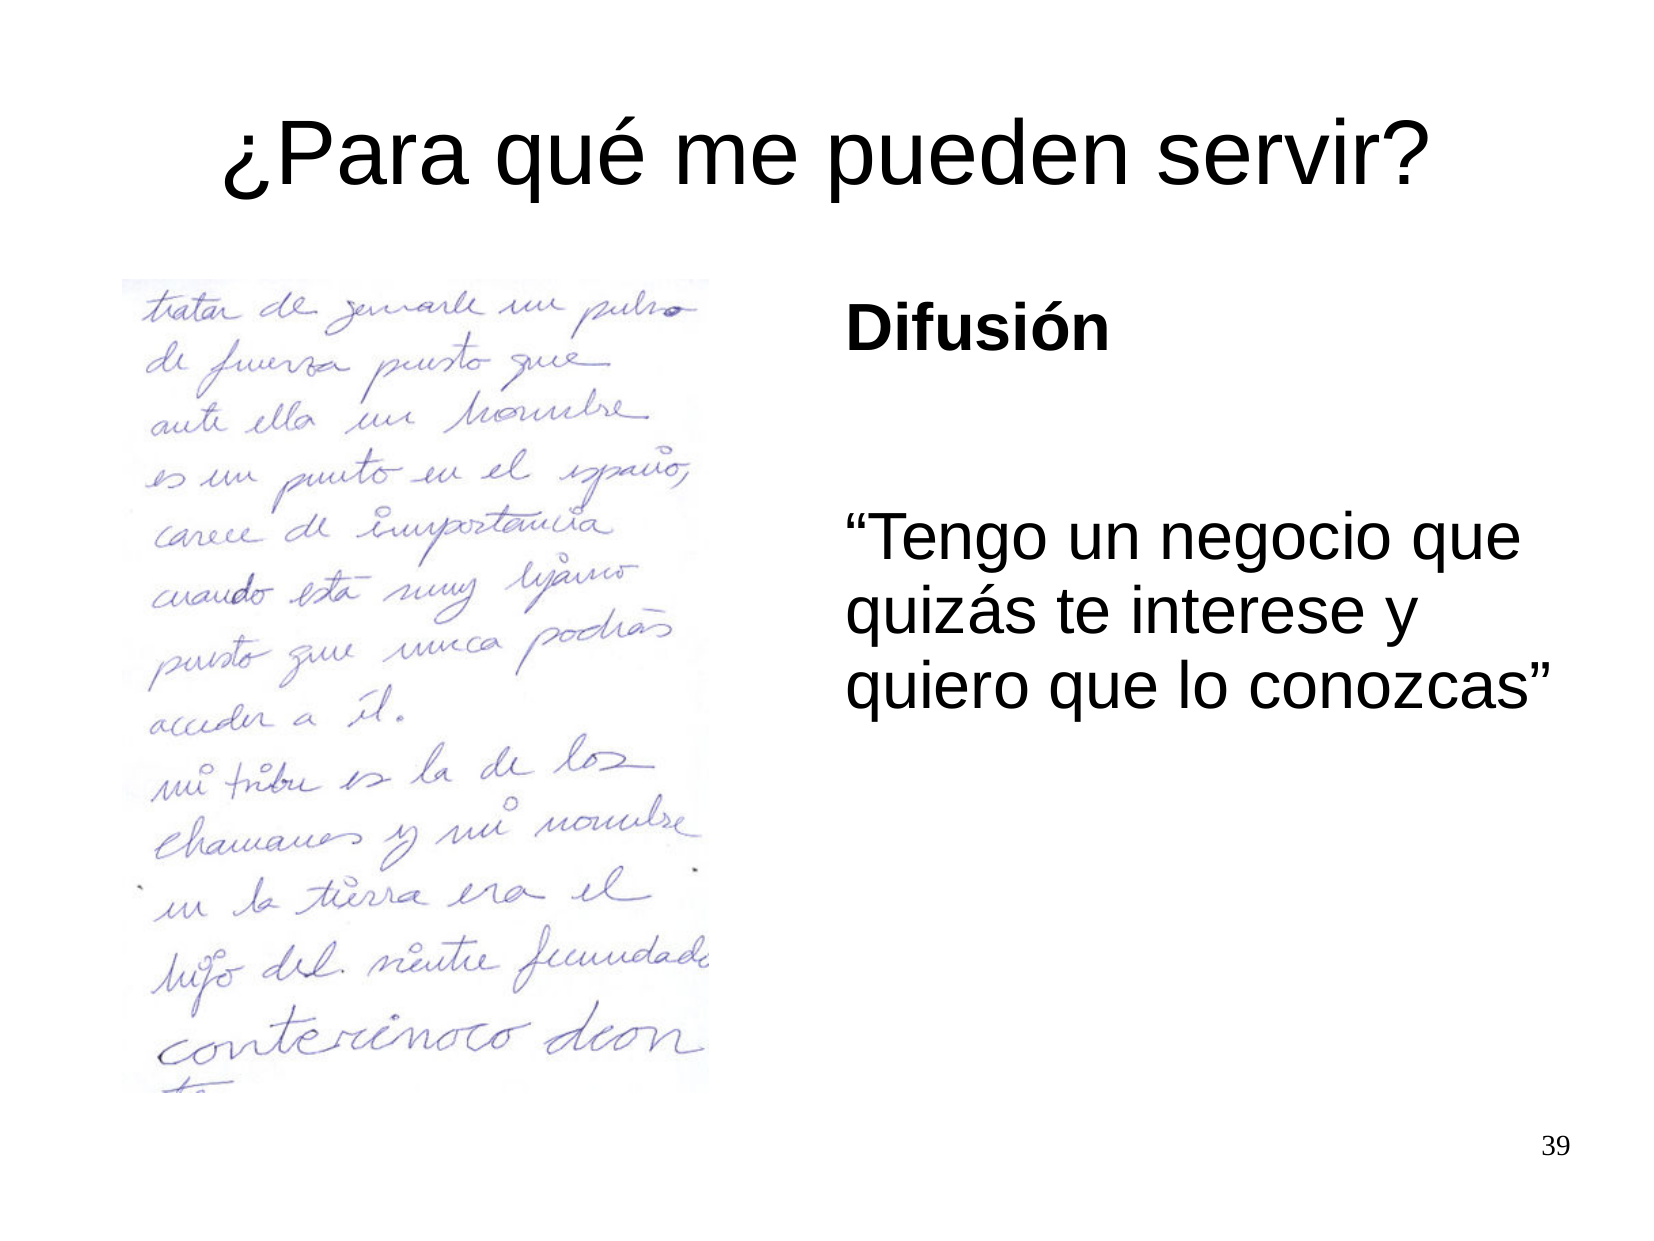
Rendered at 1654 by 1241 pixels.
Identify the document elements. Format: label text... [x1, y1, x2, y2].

picture [122, 279, 709, 1093]
list Difusión “Tengo un negocio que quizás te interese y quiero que lo conozcas” [845, 290, 1572, 1109]
title ¿Para qué me pueden servir? [82, 49, 1571, 257]
